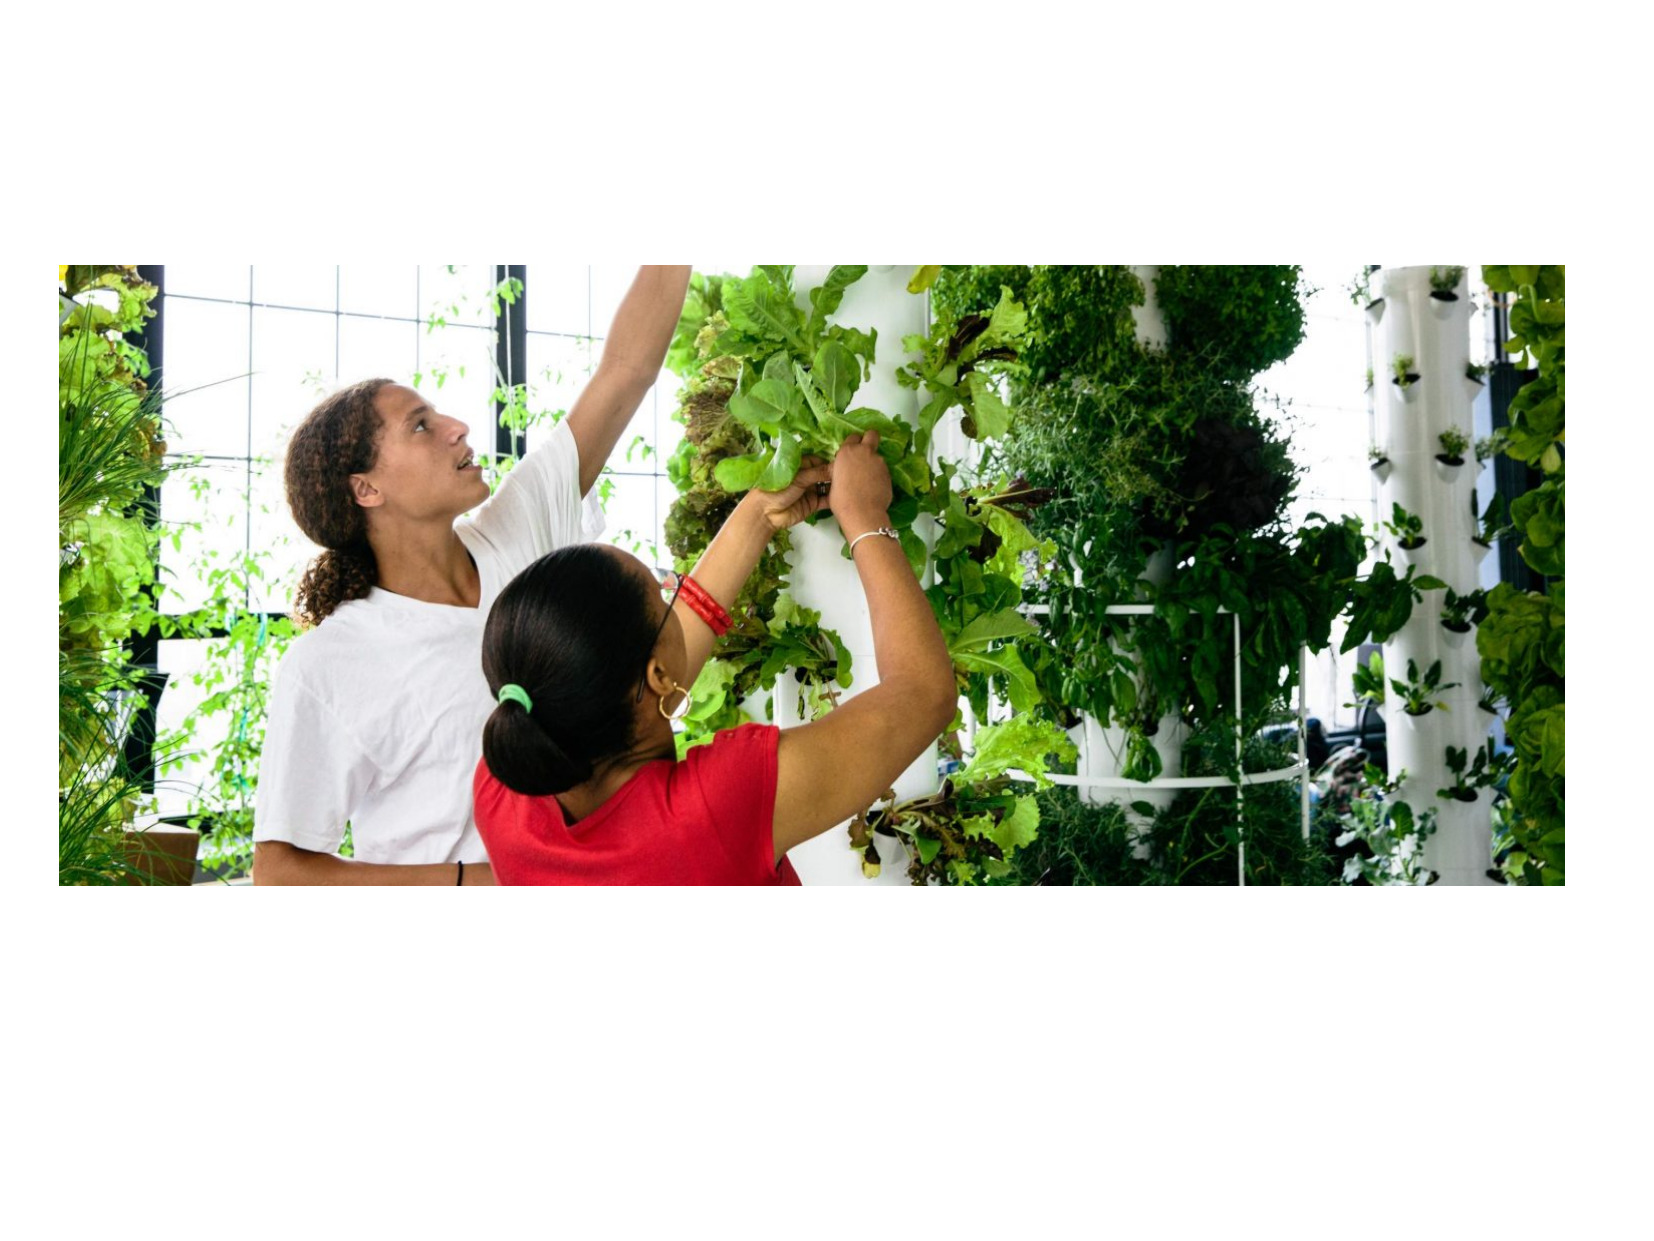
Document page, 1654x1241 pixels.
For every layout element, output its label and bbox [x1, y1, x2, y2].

picture [59, 265, 1565, 886]
